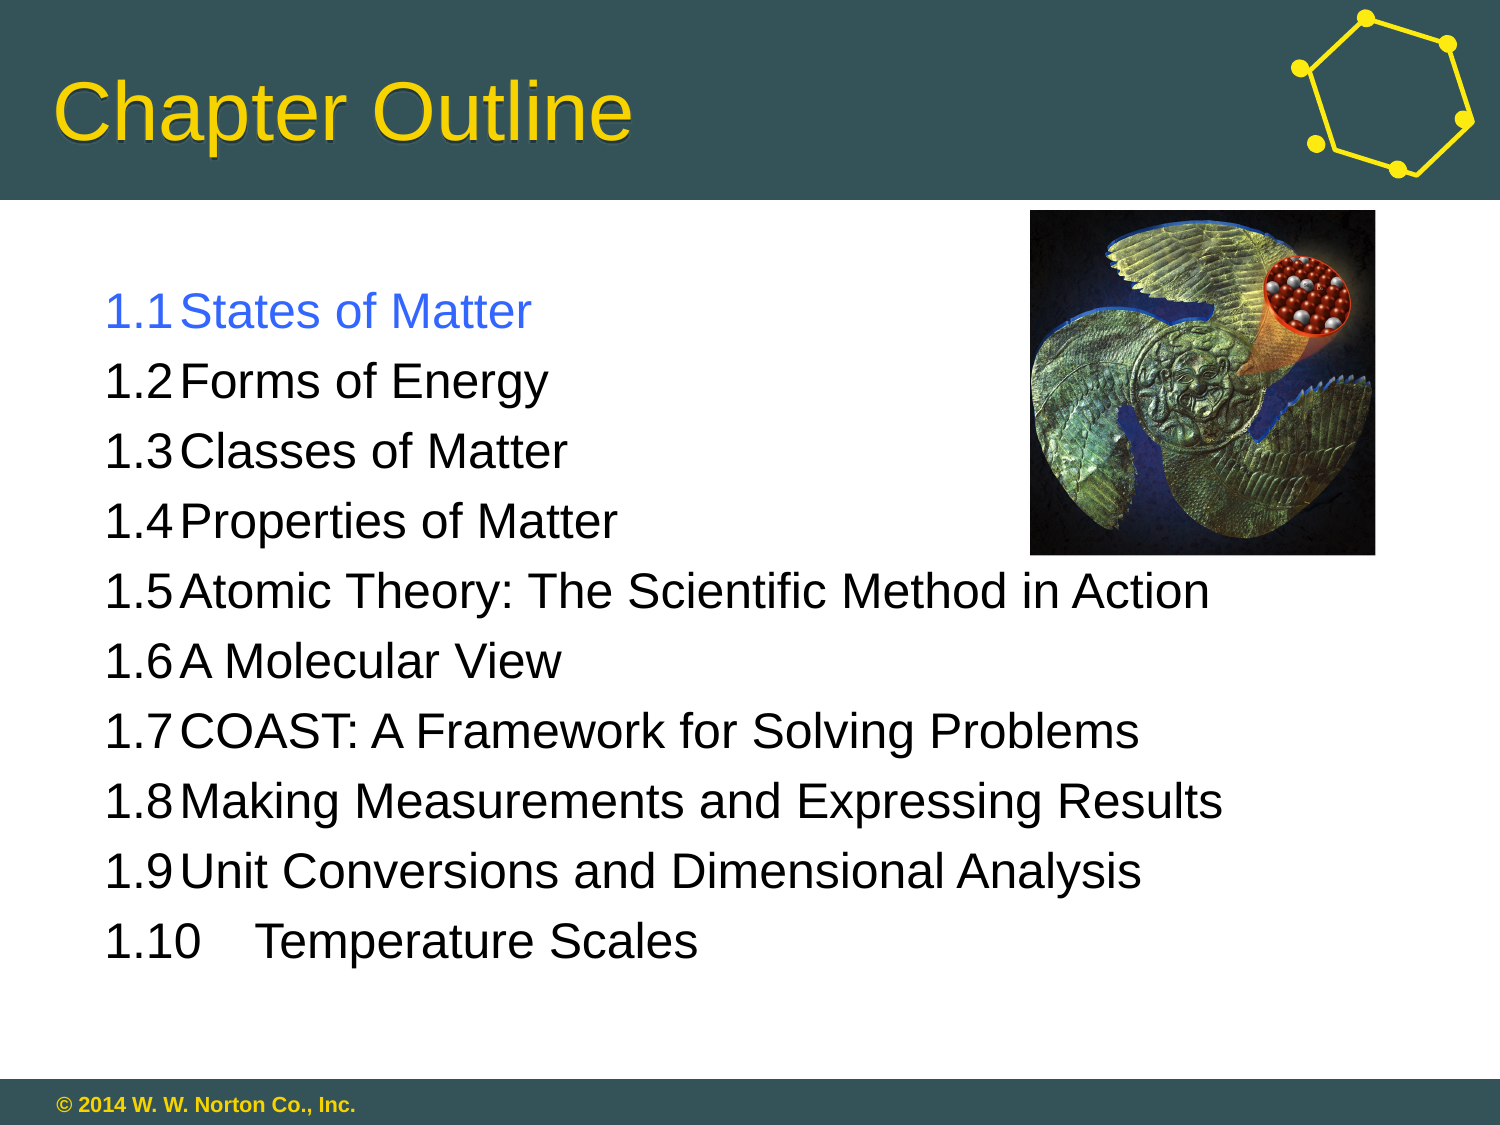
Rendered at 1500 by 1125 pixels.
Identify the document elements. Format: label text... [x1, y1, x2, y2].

picture [1027, 207, 1378, 558]
list 1.1 States of Matter 1.2 Forms of Energy 1.3 Classes of Matter 1.4 Properties of Matter 1.5 Atomic Theory: The Scientific Method in Action 1.6 A Molecular View 1.7 COAST: A Framework for Solving Problems 1.8 Making Measurements and Expressing Results 1.9 Unit Conversions and Dimensional Analysis 1.10 Temperature Scales [89, 271, 1427, 1047]
title Chapter Outline [37, 19, 1225, 195]
